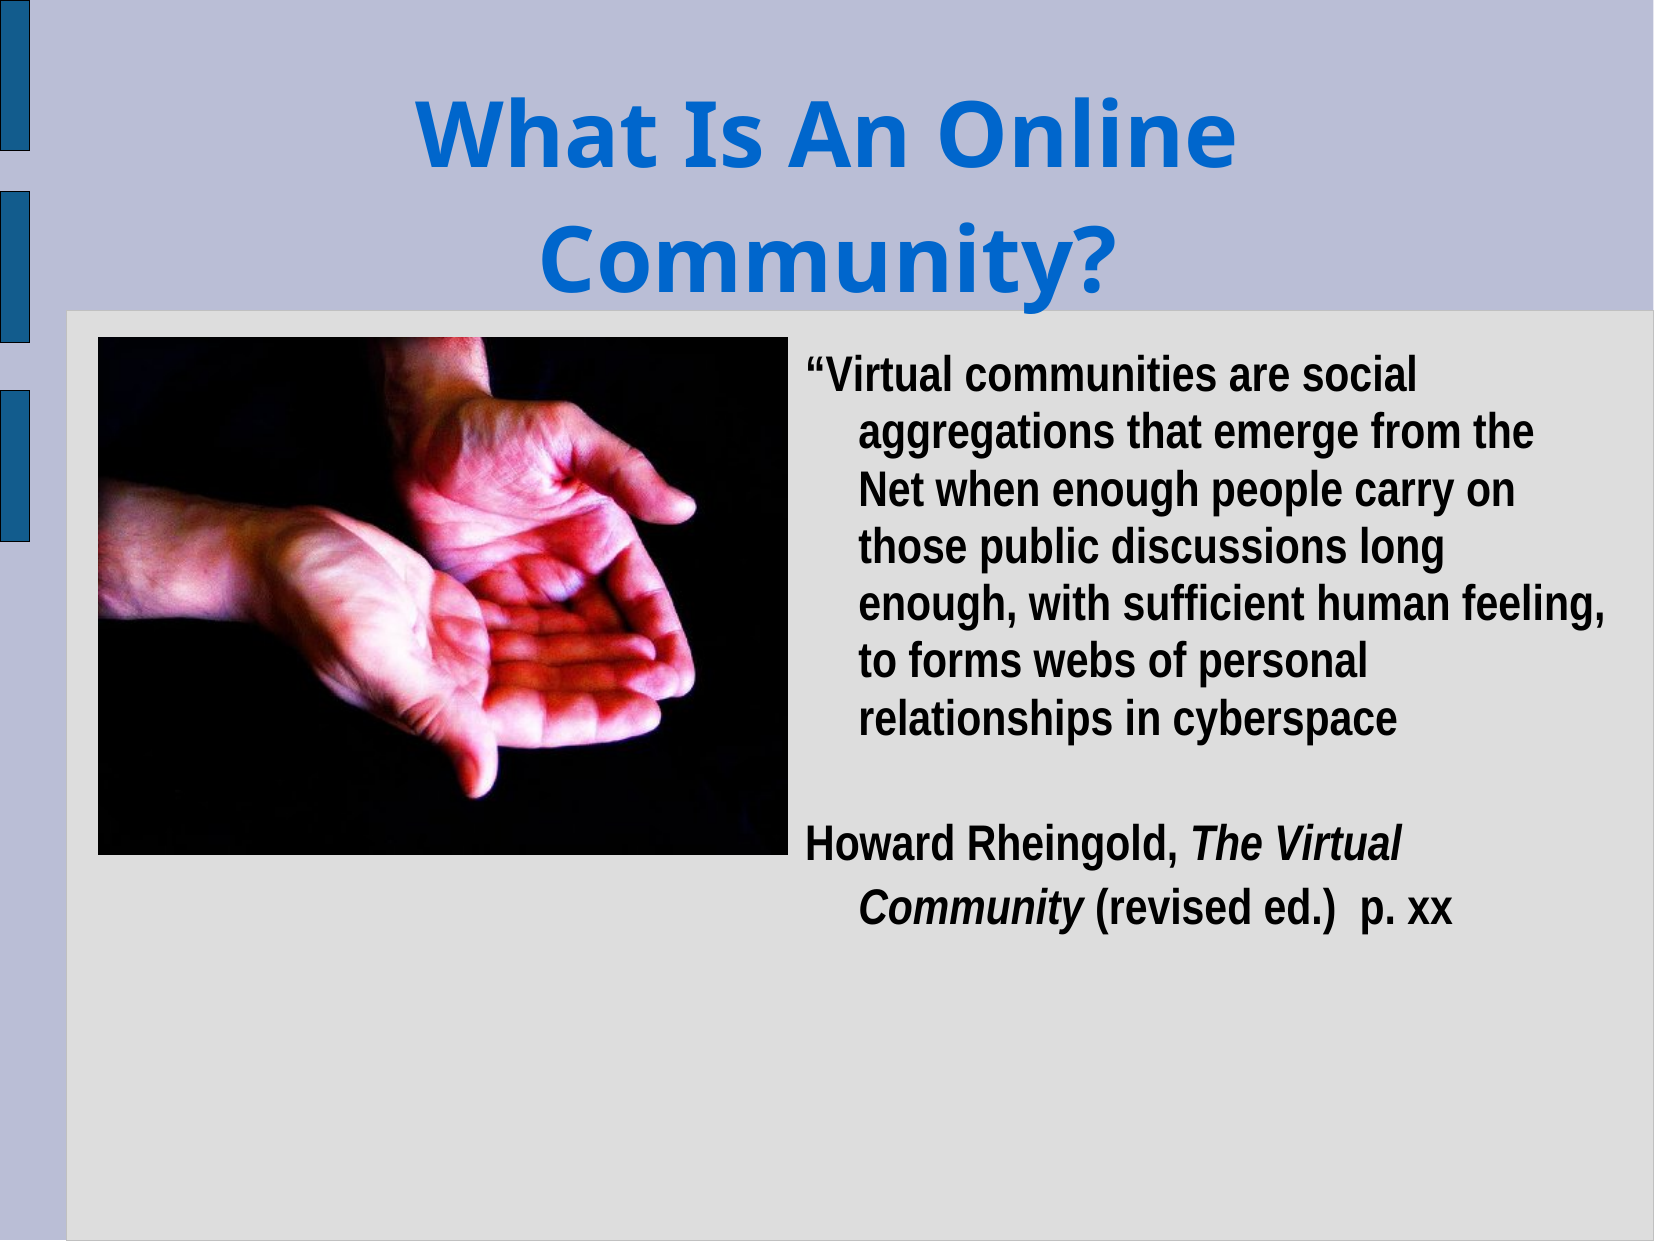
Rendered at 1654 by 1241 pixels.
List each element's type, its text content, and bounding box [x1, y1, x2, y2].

title What Is An Online Community? [121, 91, 1534, 299]
picture [98, 337, 788, 855]
list “Virtual communities are social aggregations that emerge from the Net when enough people carry on those public discussions long enough, with sufficient human feeling, to forms webs of personal relationships in cyberspace Howard Rheingold, The Virtual Community (revised ed.) p. xx [787, 344, 1613, 1127]
